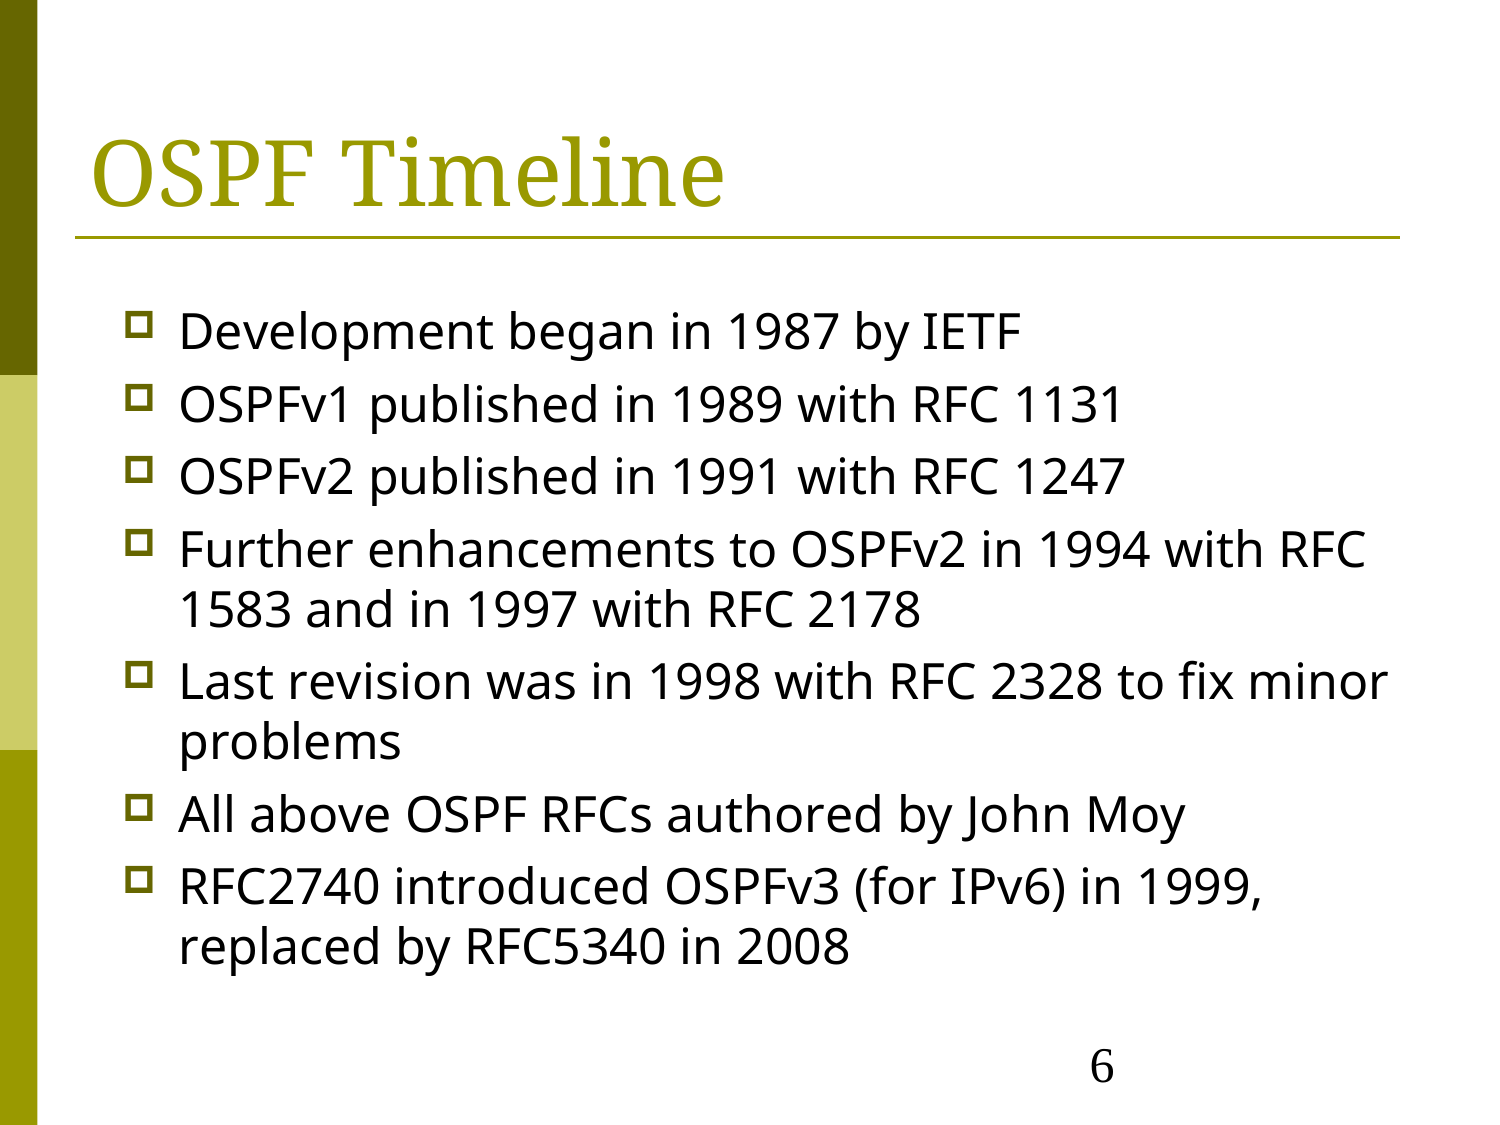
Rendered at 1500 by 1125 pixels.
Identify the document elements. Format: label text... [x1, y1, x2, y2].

title OSPF Timeline [75, 45, 1426, 233]
list Development began in 1987 by IETF OSPFv1 published in 1989 with RFC 1131 OSPFv2 published in 1991 with RFC 1247 Further enhancements to OSPFv2 in 1994 with RFC 1583 and in 1997 with RFC 2178 Last revision was in 1998 with RFC 2328 to fix minor problems All above OSPF RFCs authored by John Moy RFC2740 introduced OSPFv3 (for IPv6) in 1999, replaced by RFC5340 in 2008 [107, 292, 1411, 1000]
